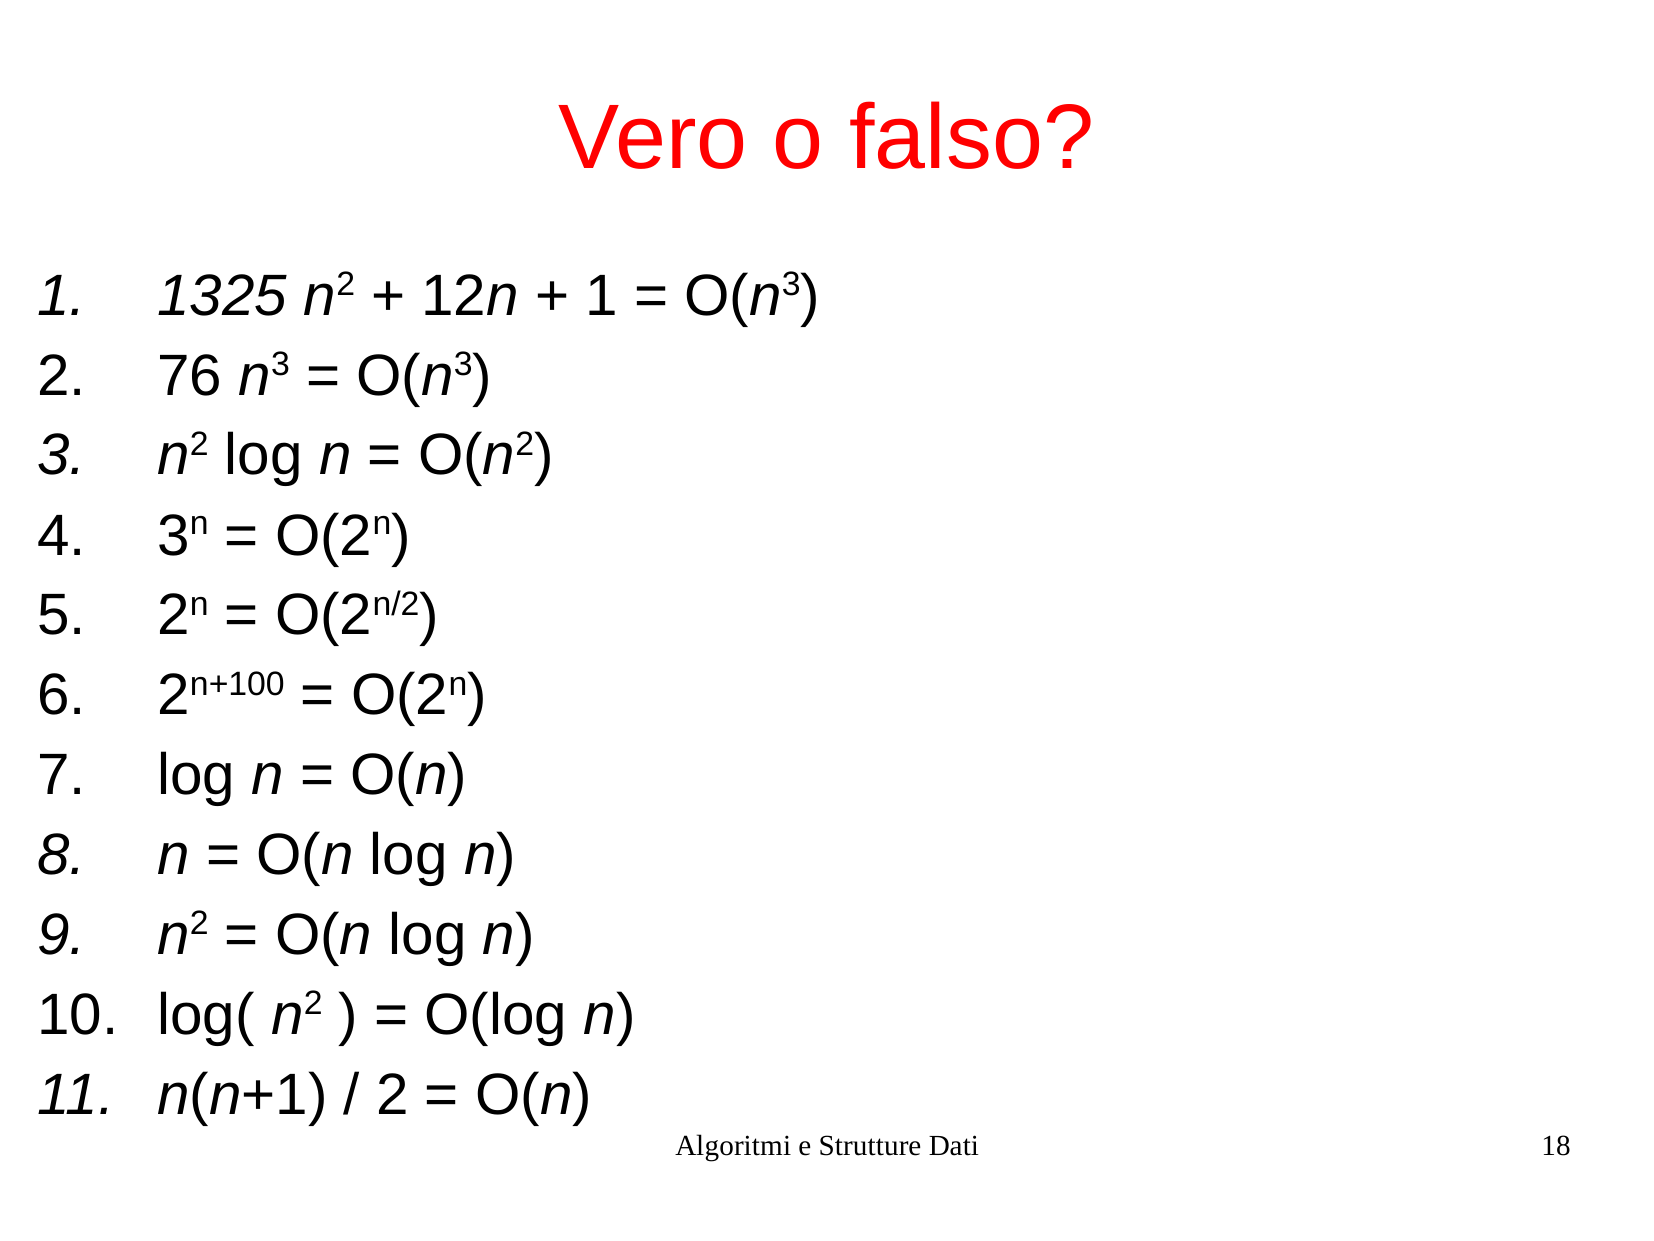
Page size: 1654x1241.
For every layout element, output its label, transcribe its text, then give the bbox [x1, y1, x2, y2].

title Vero o falso? [82, 49, 1571, 226]
list 1325 n2 + 12n + 1 = O(n3) 76 n3 = O(n3) n2 log n = O(n2) 3n = O(2n) 2n = O(2n/2) 2n+100 = O(2n) log n = O(n) n = O(n log n) n2 = O(n log n) log( n2 ) = O(log n) n(n+1) / 2 = O(n) [37, 262, 1613, 1145]
